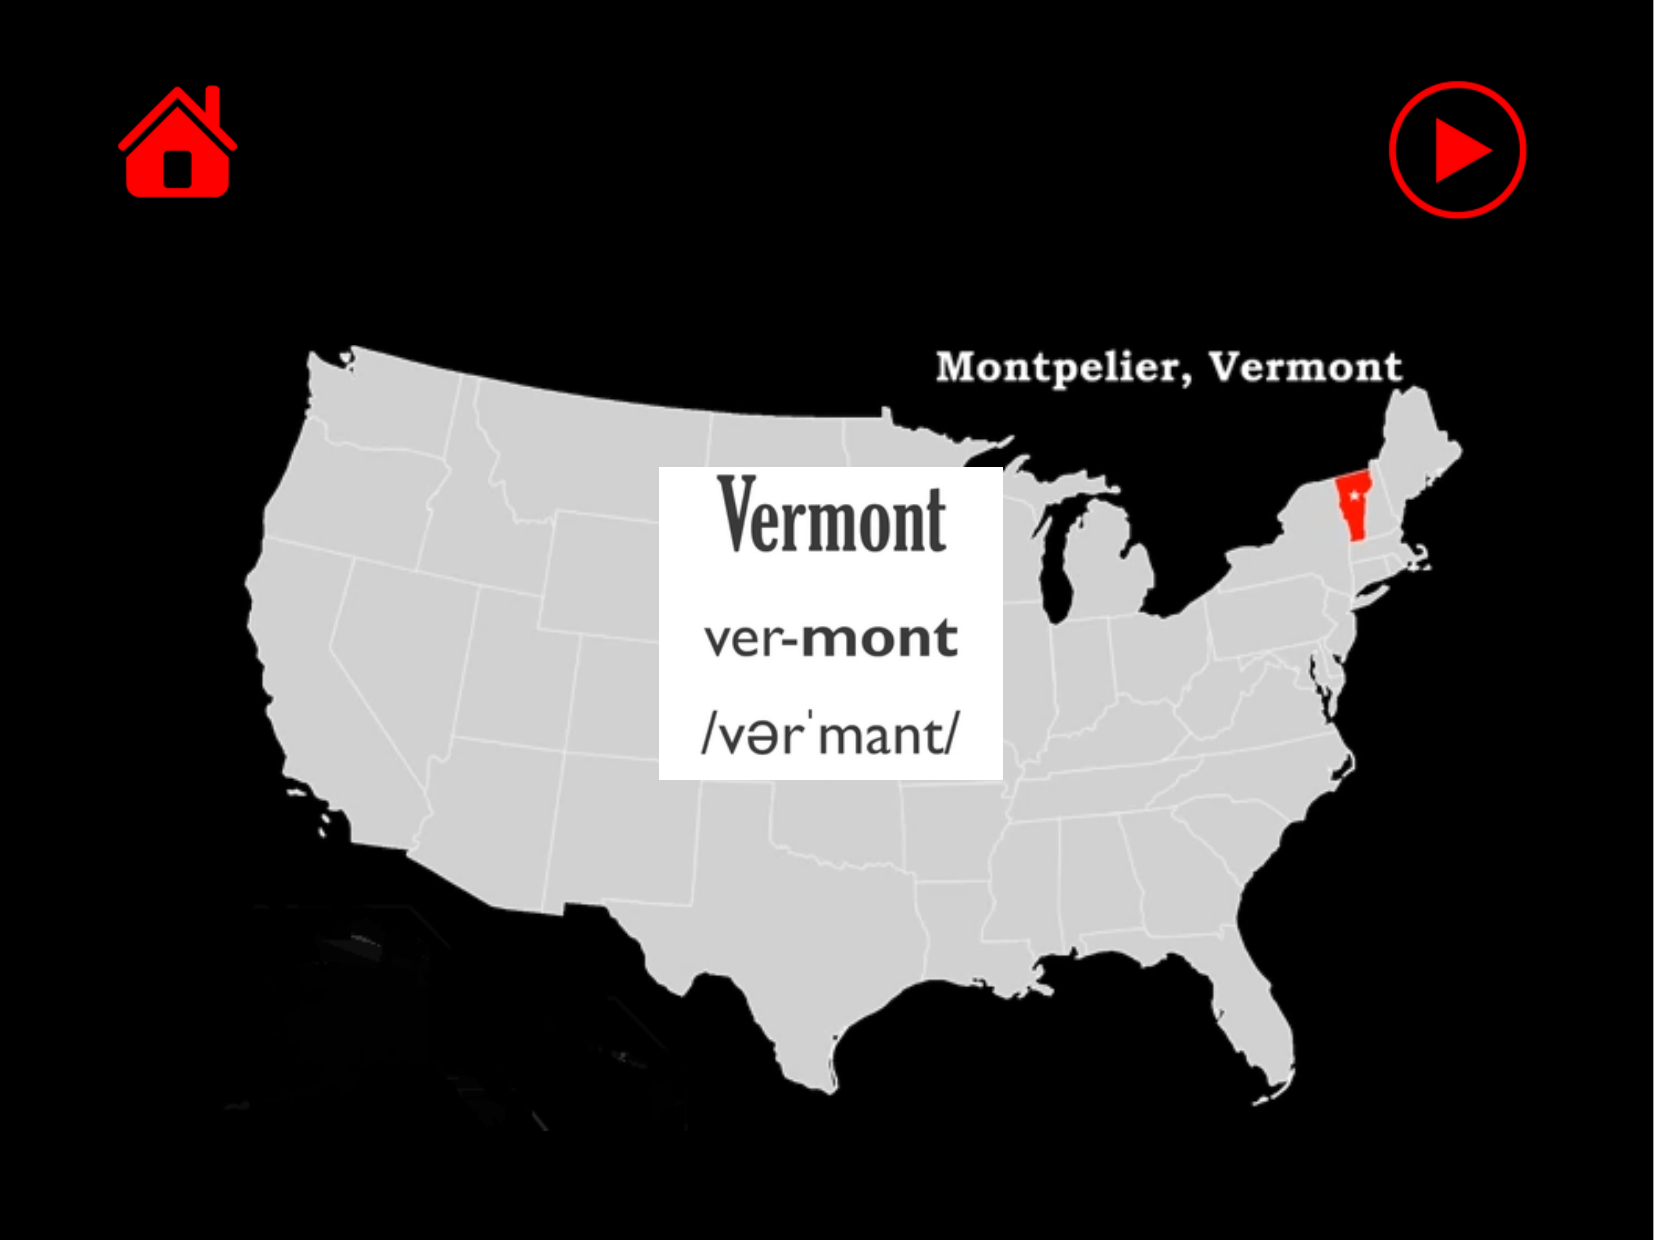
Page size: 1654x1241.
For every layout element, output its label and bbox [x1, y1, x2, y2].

picture [118, 82, 237, 201]
picture [1381, 70, 1539, 228]
picture [177, 345, 1477, 1131]
